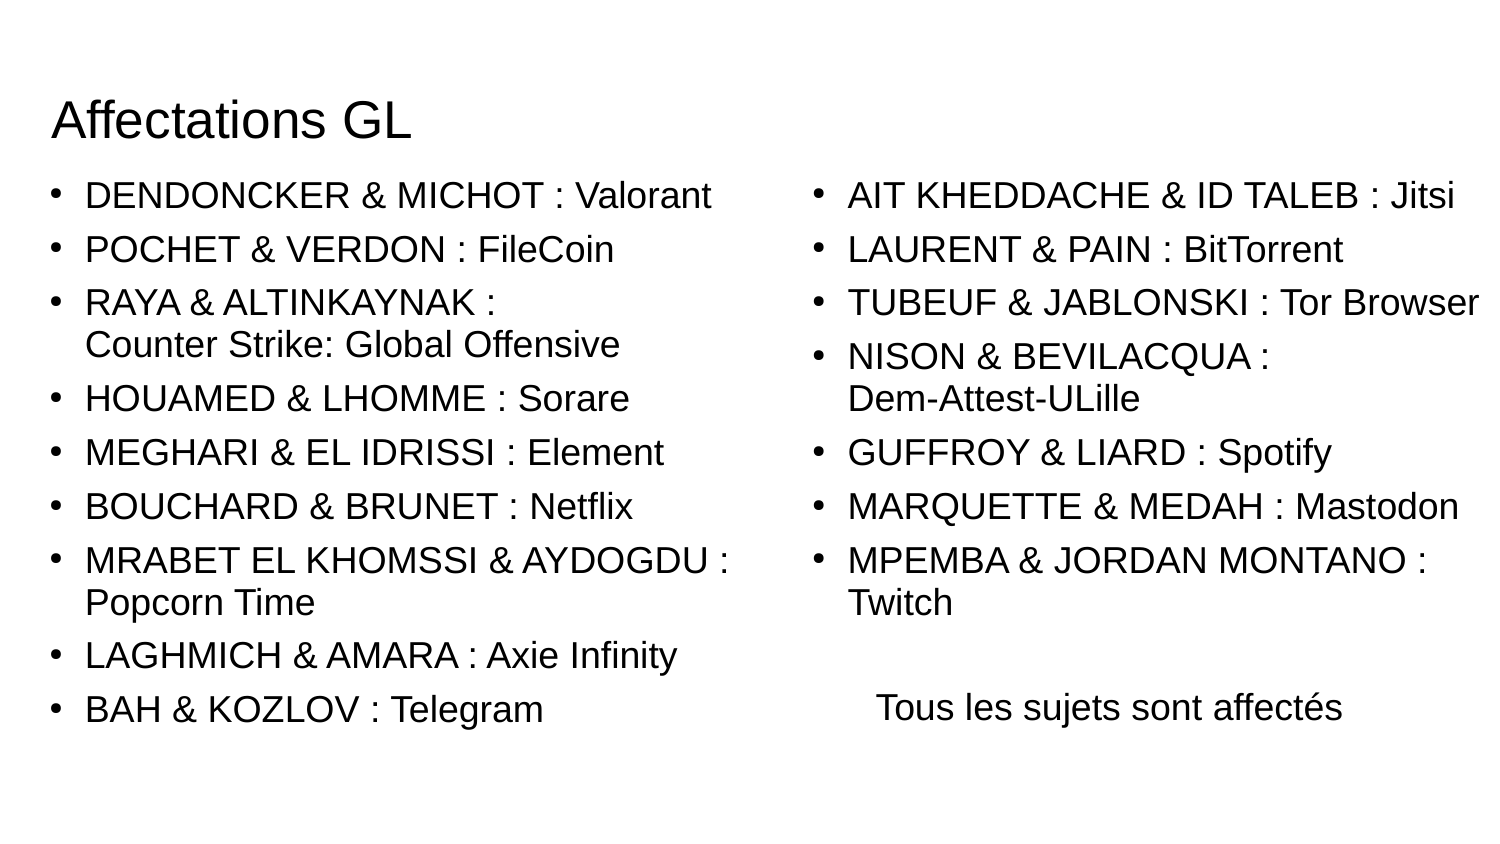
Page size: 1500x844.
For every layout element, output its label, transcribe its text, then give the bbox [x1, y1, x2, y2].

text_box DENDONCKER & MICHOT : Valorant POCHET & VERDON : FileCoin RAYA & ALTINKAYNAK : Counter Strike: Global Offensive HOUAMED & LHOMME : Sorare MEGHARI & EL IDRISSI : Element BOUCHARD & BRUNET : Netflix MRABET EL KHOMSSI & AYDOGDU : Popcorn Time LAGHMICH & AMARA : Axie Infinity BAH & KOZLOV : Telegram [34, 166, 756, 739]
title Affectations GL [51, 72, 1449, 167]
text_box Tous les sujets sont affectés [860, 679, 1359, 736]
text_box AIT KHEDDACHE & ID TALEB : Jitsi LAURENT & PAIN : BitTorrent TUBEUF & JABLONSKI : Tor Browser NISON & BEVILACQUA : Dem-Attest-ULille GUFFROY & LIARD : Spotify MARQUETTE & MEDAH : Mastodon MPEMBA & JORDAN MONTANO : Twitch [797, 166, 1496, 631]
